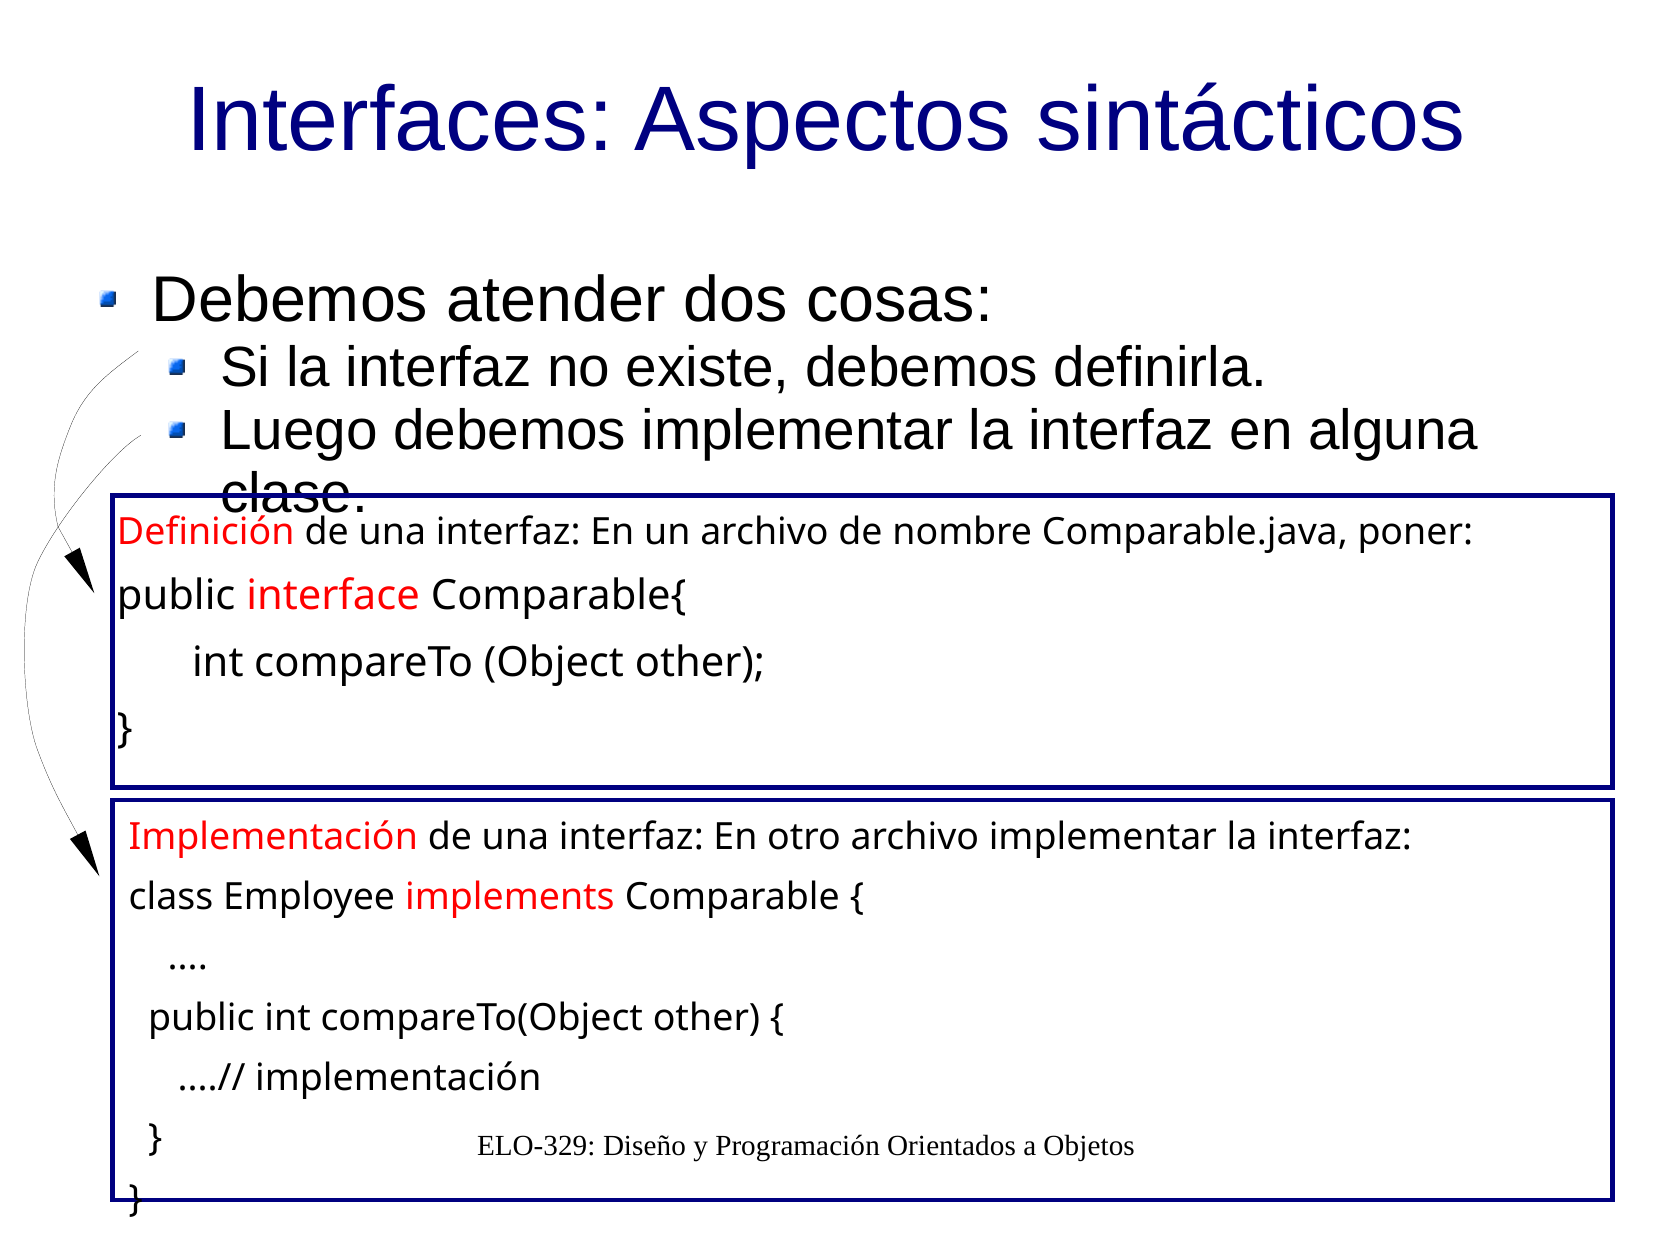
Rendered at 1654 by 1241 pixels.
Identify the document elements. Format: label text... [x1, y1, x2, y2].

text_box Implementación de una interfaz: En otro archivo implementar la interfaz: class Employee implements Comparable { .... public int compareTo(Object other) { ....// implementación } } [112, 799, 1613, 1200]
text_box Definición de una interfaz: En un archivo de nombre Comparable.java, poner: public interface Comparable{ int compareTo (Object other); } [112, 495, 1613, 788]
title Interfaces: Aspectos sintácticos [82, 49, 1571, 188]
list Debemos atender dos cosas: Si la interfaz no existe, debemos definirla. Luego debemos implementar la interfaz en alguna clase. [82, 262, 1613, 526]
